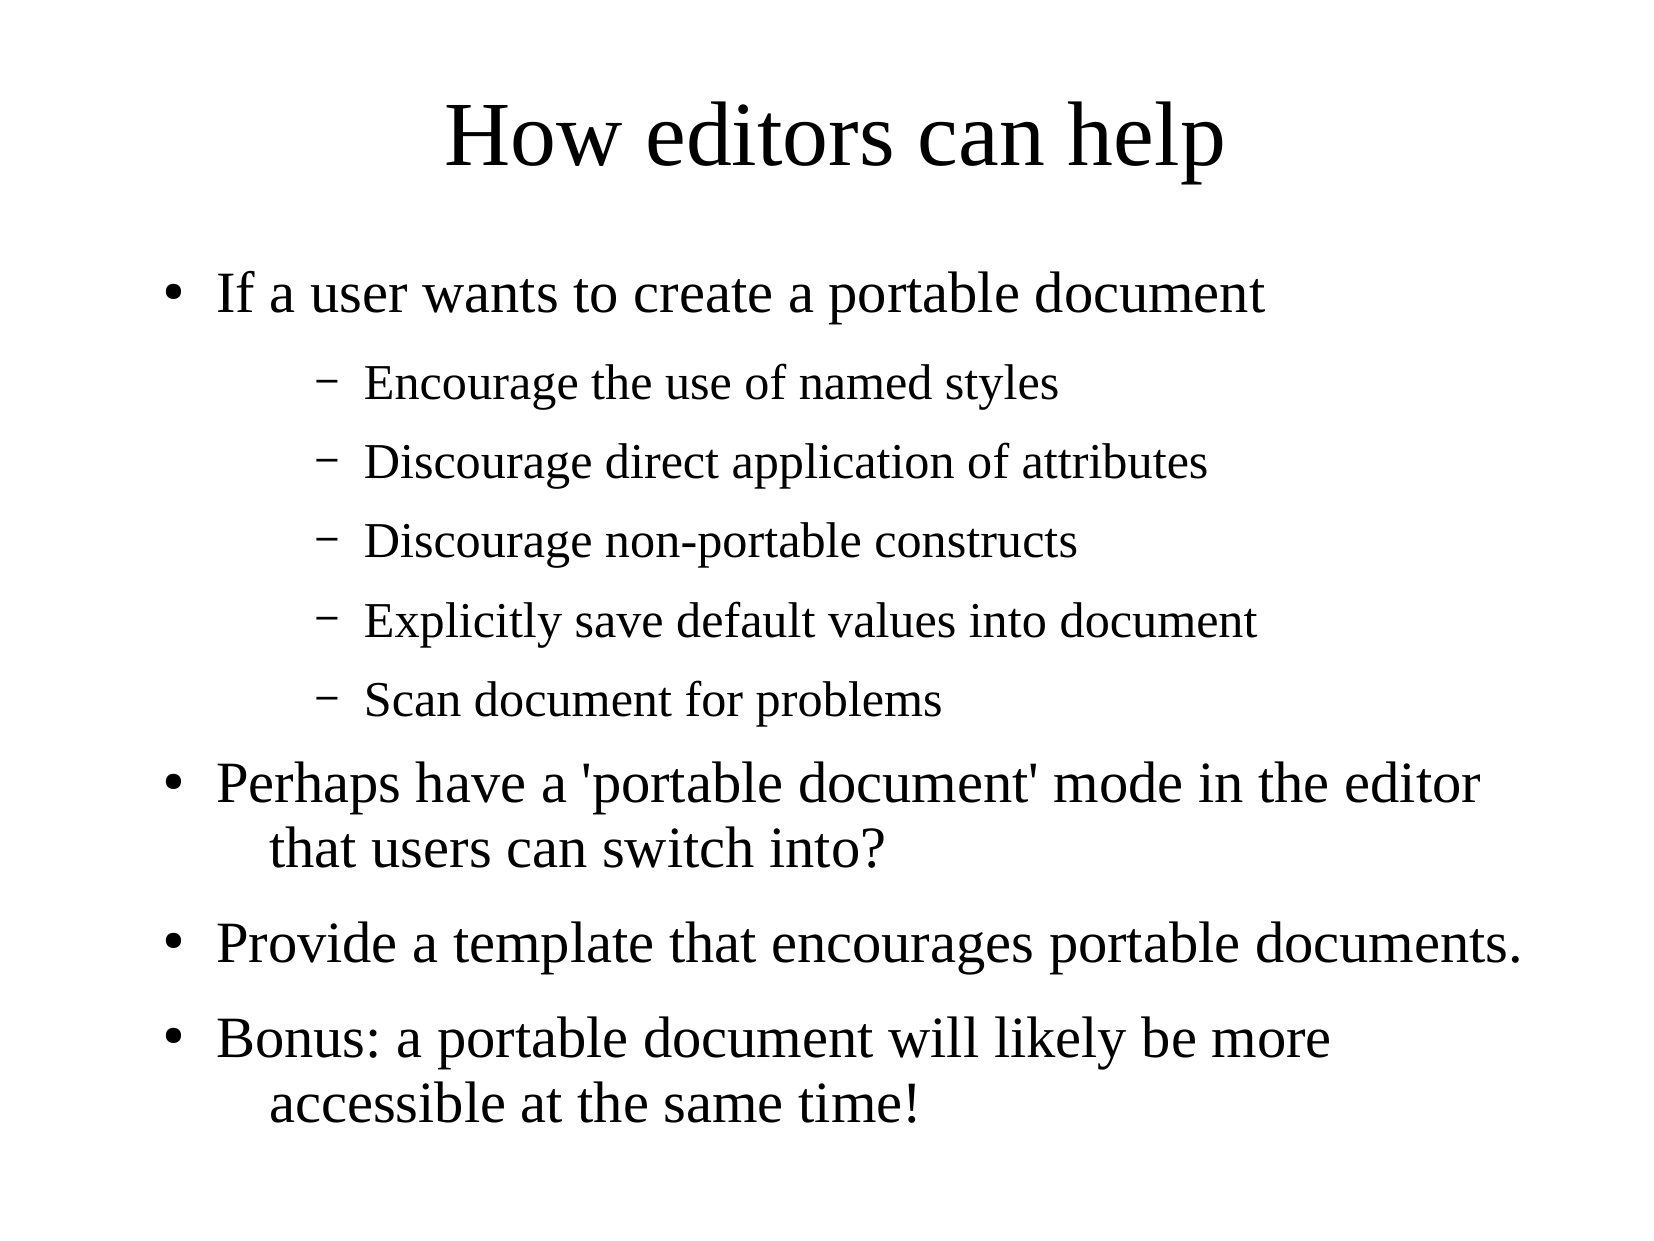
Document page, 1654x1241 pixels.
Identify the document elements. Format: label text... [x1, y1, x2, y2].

list If a user wants to create a portable document Encourage the use of named styles Discourage direct application of attributes Discourage non-portable constructs Explicitly save default values into document Scan document for problems Perhaps have a 'portable document' mode in the editor that users can switch into? Provide a template that encourages portable documents. Bonus: a portable document will likely be more accessible at the same time! [127, 260, 1540, 1143]
title How editors can help [129, 30, 1542, 239]
